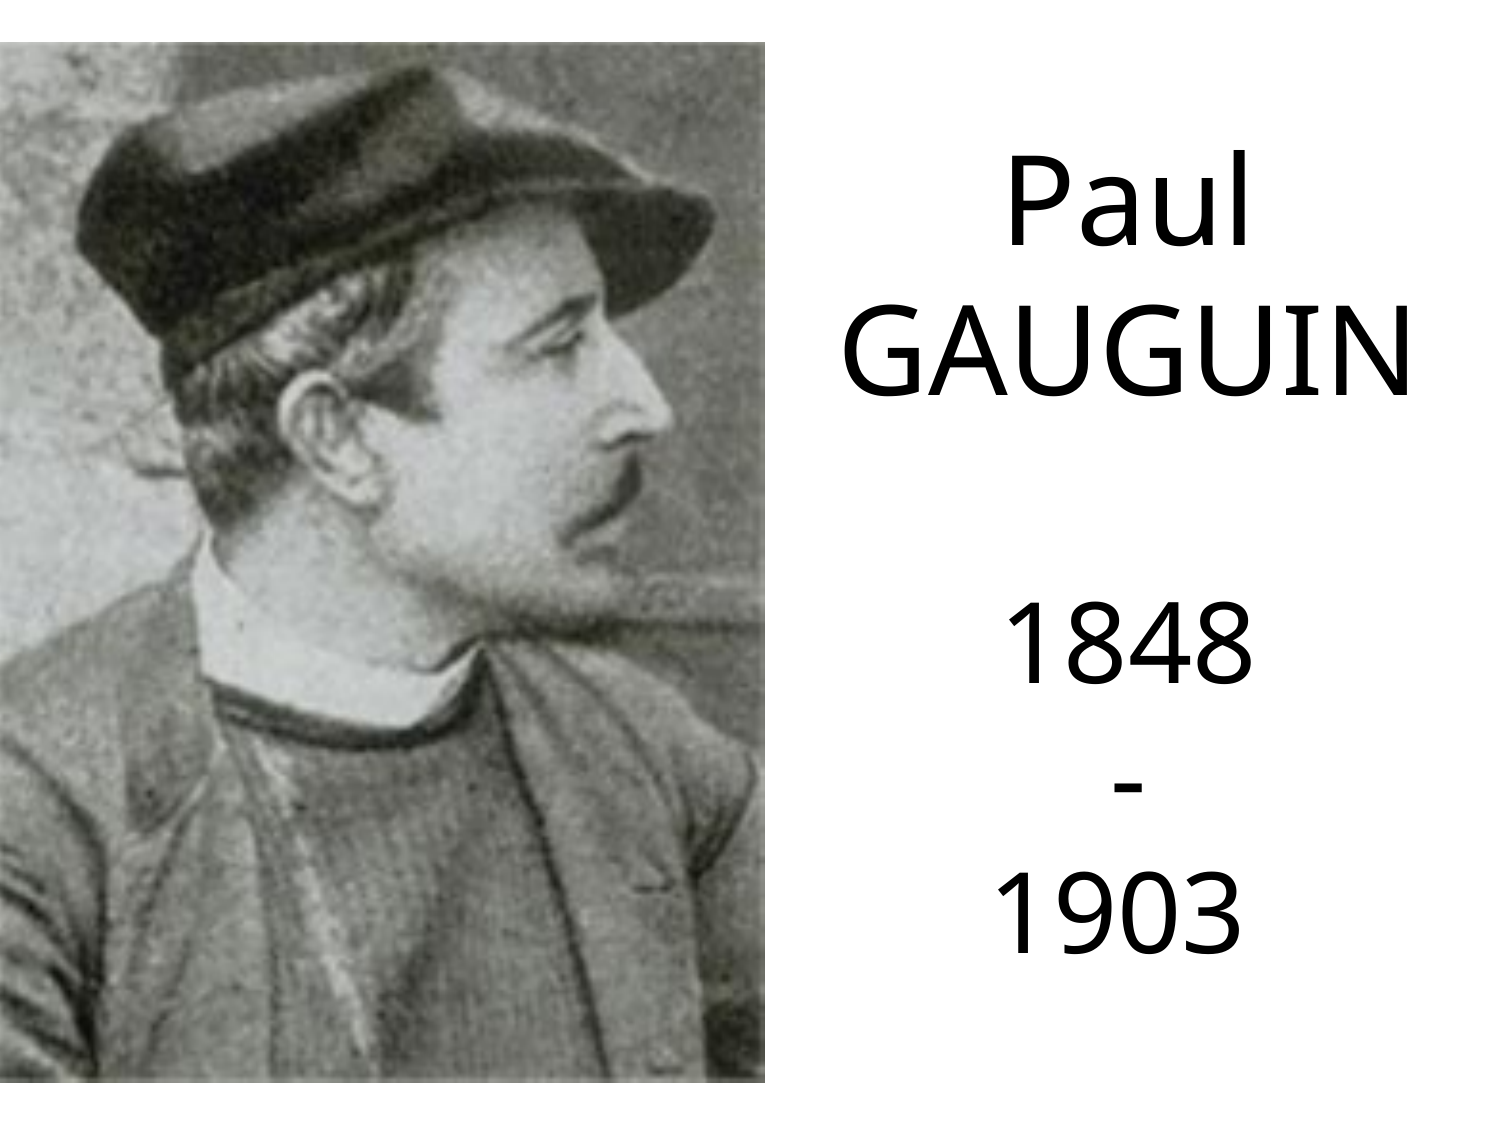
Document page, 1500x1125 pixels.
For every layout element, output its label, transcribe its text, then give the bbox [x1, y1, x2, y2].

title Paul GAUGUIN 1848 - 1903 [765, 427, 1500, 669]
picture [0, 42, 765, 1083]
